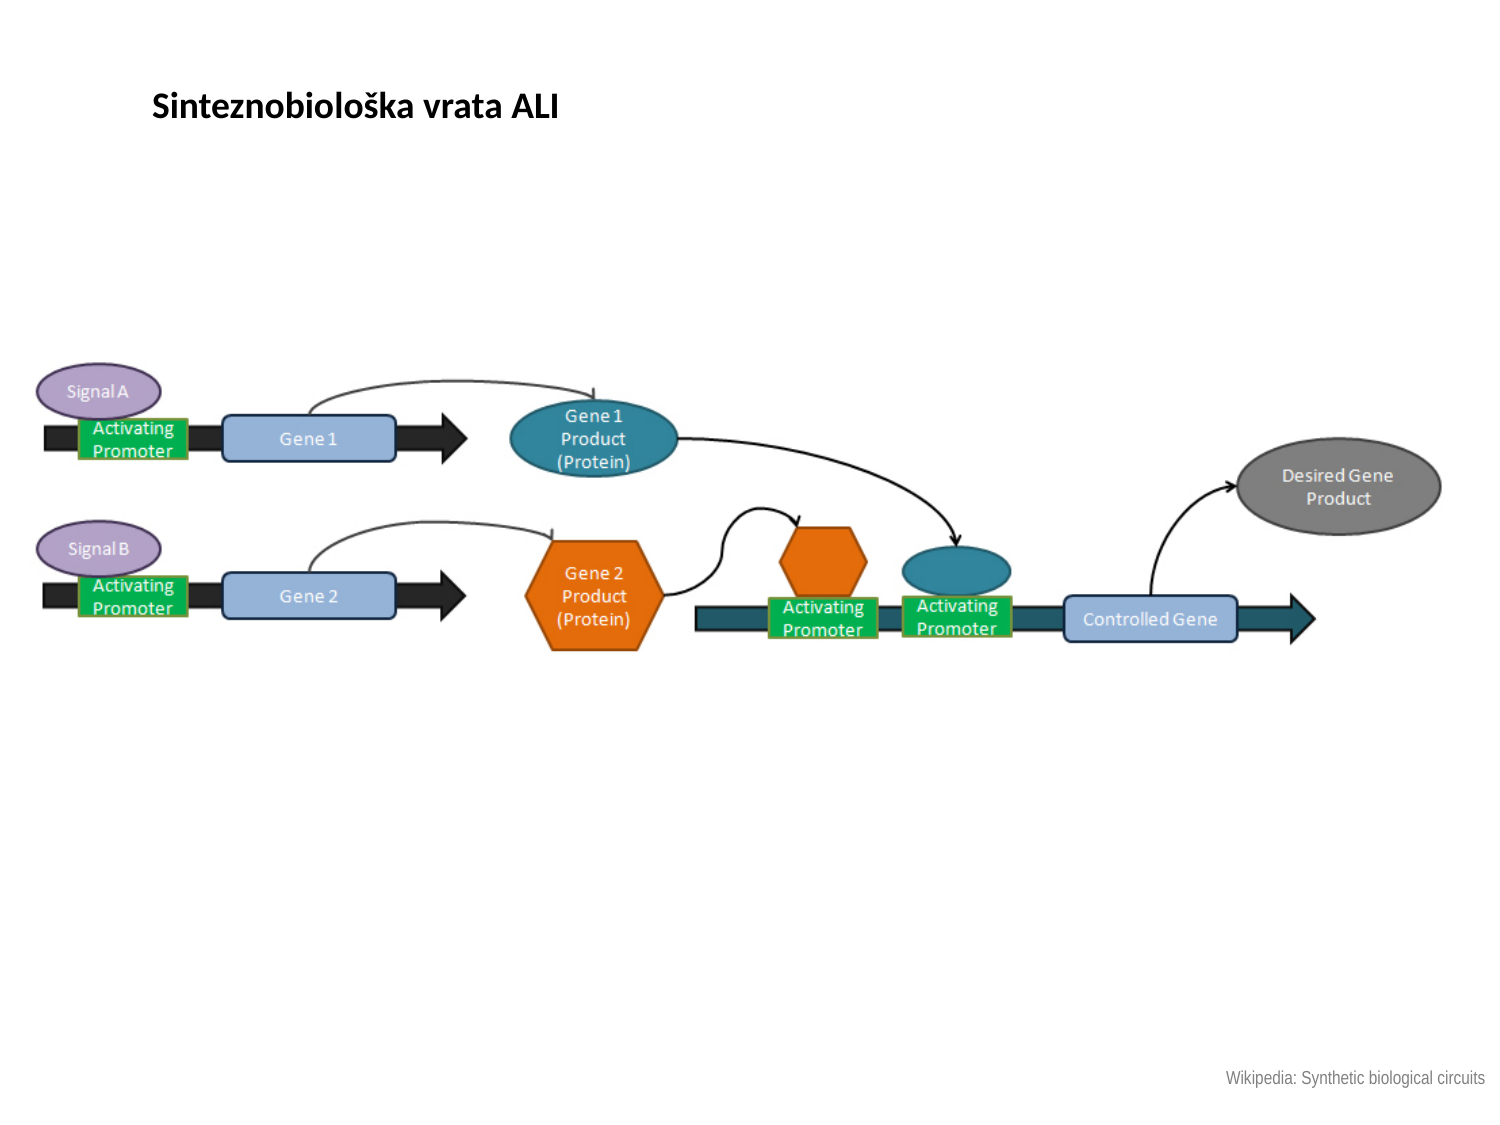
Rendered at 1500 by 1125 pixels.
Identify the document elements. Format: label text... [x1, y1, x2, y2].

text_box Sinteznobiološka vrata ALI [137, 73, 576, 133]
picture [17, 349, 1458, 669]
text_box Wikipedia: Synthetic biological circuits [749, 1058, 1500, 1096]
